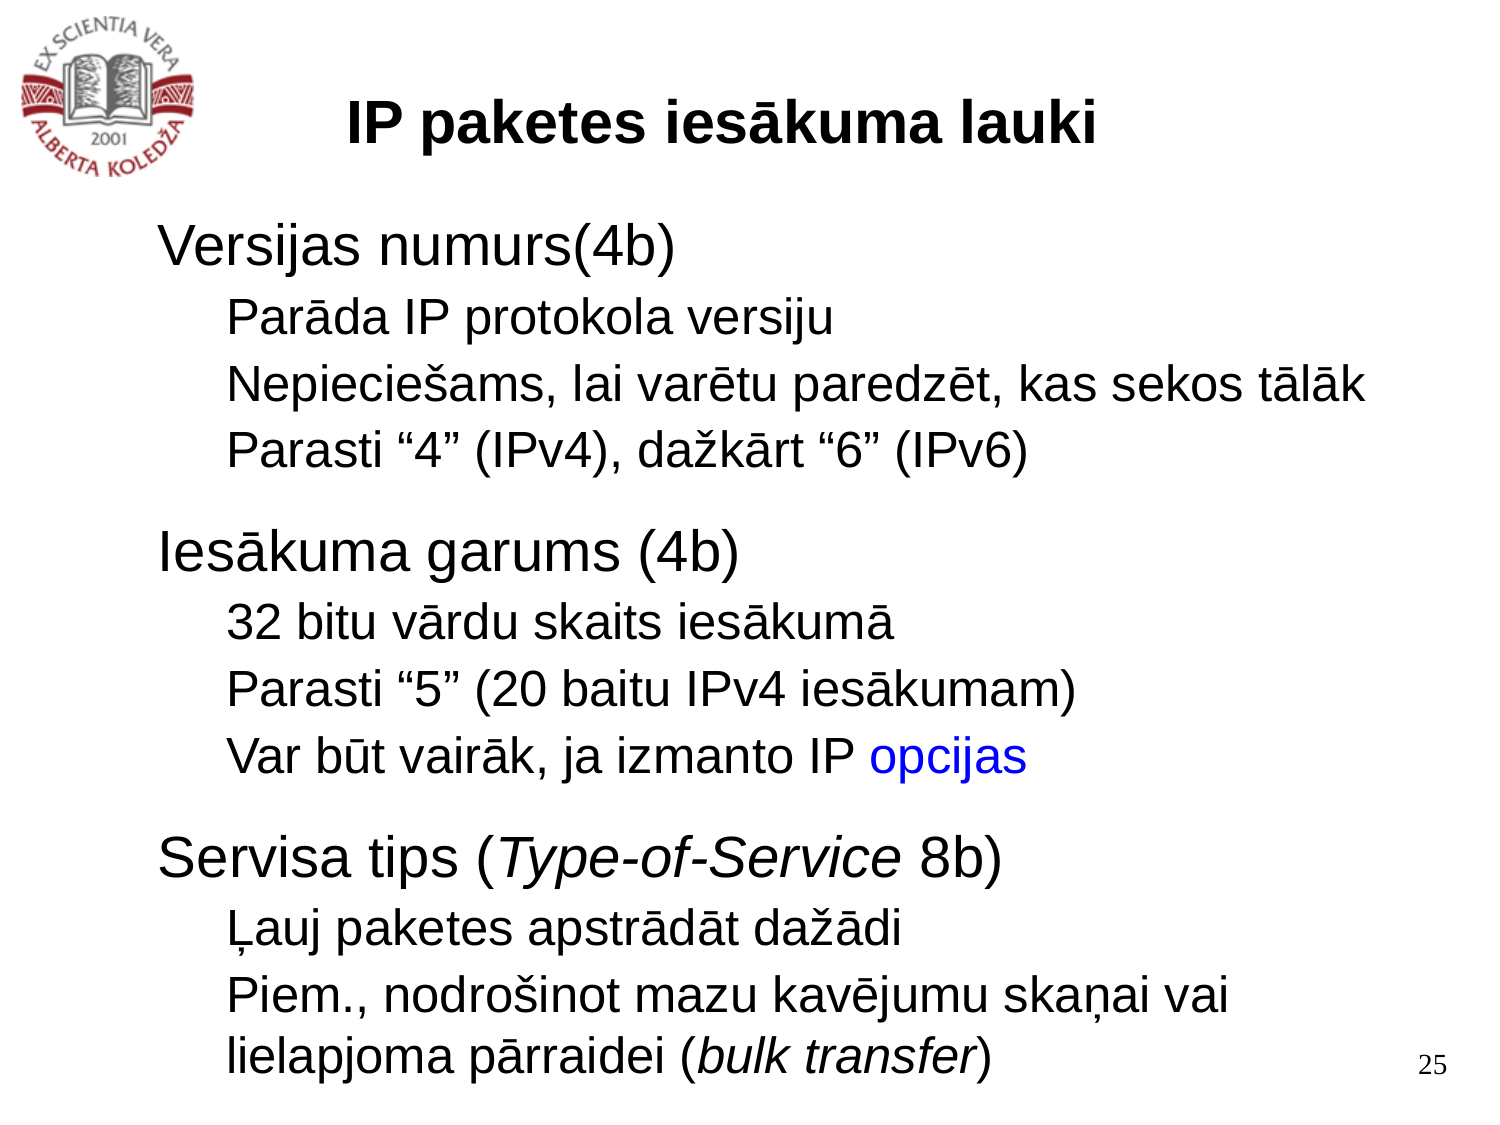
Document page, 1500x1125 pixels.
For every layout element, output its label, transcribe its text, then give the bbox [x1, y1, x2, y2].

picture [21, 16, 194, 177]
list Versijas numurs(4b) Parāda IP protokola versiju Nepieciešams, lai varētu paredzēt, kas sekos tālāk Parasti “4” (IPv4), dažkārt “6” (IPv6) Iesākuma garums (4b) 32 bitu vārdu skaits iesākumā Parasti “5” (20 baitu IPv4 iesākumam) Var būt vairāk, ja izmanto IP opcijas Servisa tips (Type-of-Service 8b) Ļauj paketes apstrādāt dažādi Piem., nodrošinot mazu kavējumu skaņai vai lielapjoma pārraidei (bulk transfer) [74, 200, 1463, 1101]
title IP paketes iesākuma lauki [50, 62, 1374, 175]
